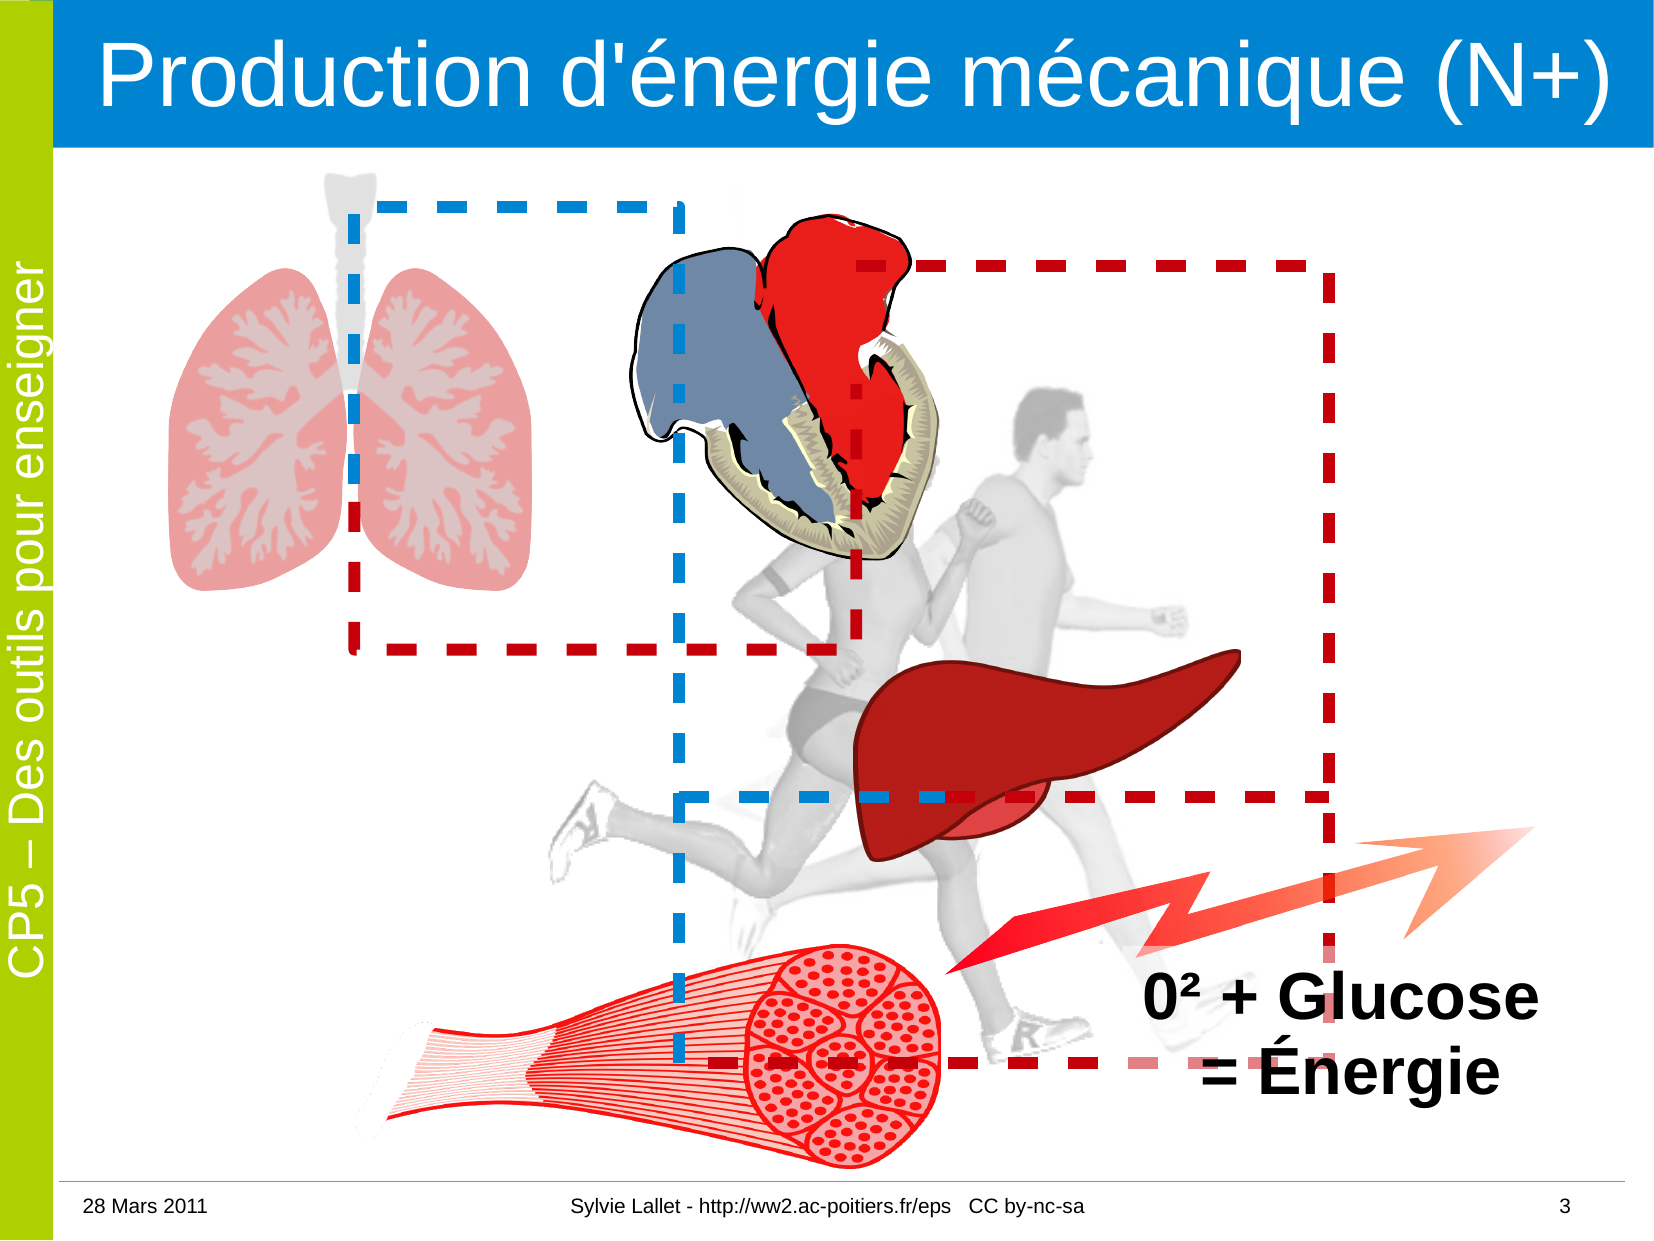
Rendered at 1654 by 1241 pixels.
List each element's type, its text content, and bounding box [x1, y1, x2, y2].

title Production d'énergie mécanique (N+) [59, 15, 1654, 135]
picture [354, 944, 941, 1169]
picture [629, 181, 939, 562]
picture [168, 171, 532, 591]
text_box 0² + Glucose = Énergie [1122, 945, 1563, 1123]
picture [853, 649, 1536, 975]
